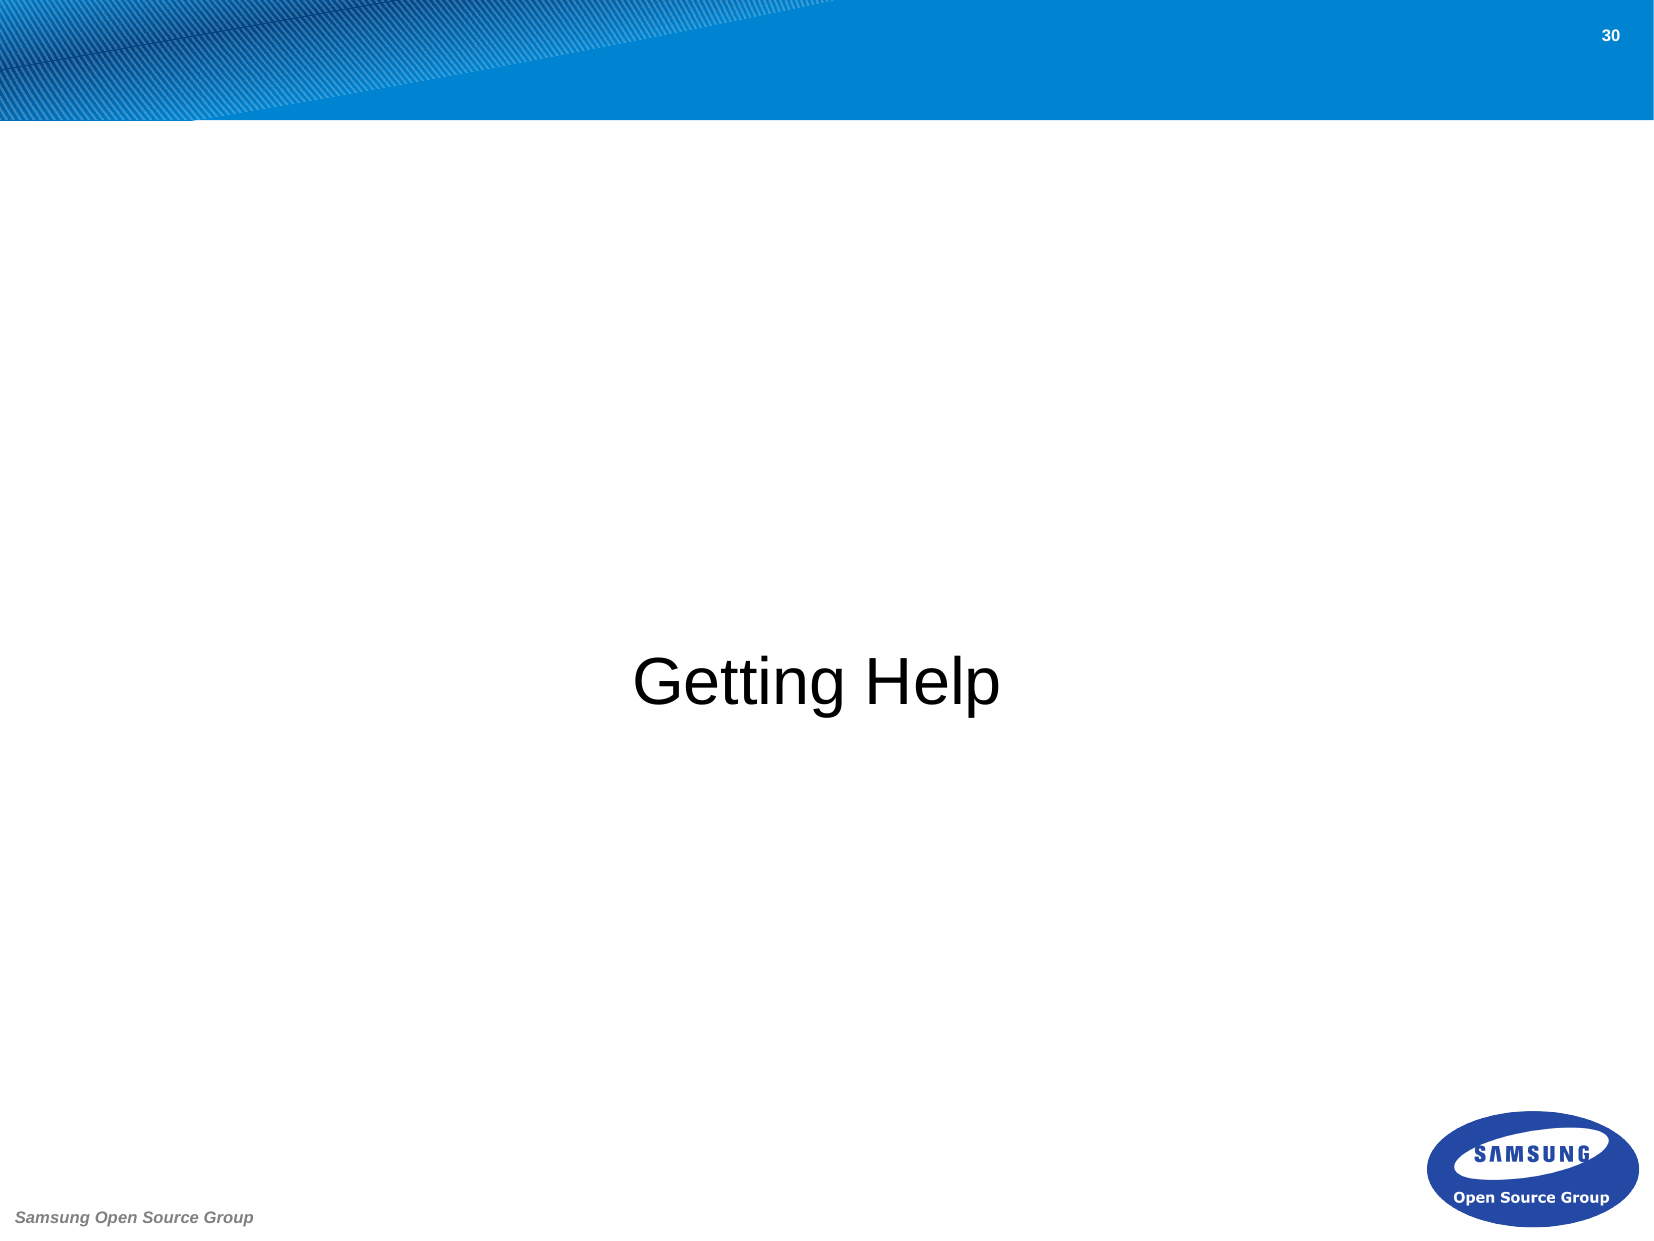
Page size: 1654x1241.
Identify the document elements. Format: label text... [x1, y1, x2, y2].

subtitle Getting Help [90, 225, 1545, 1141]
picture [1425, 1109, 1641, 1230]
